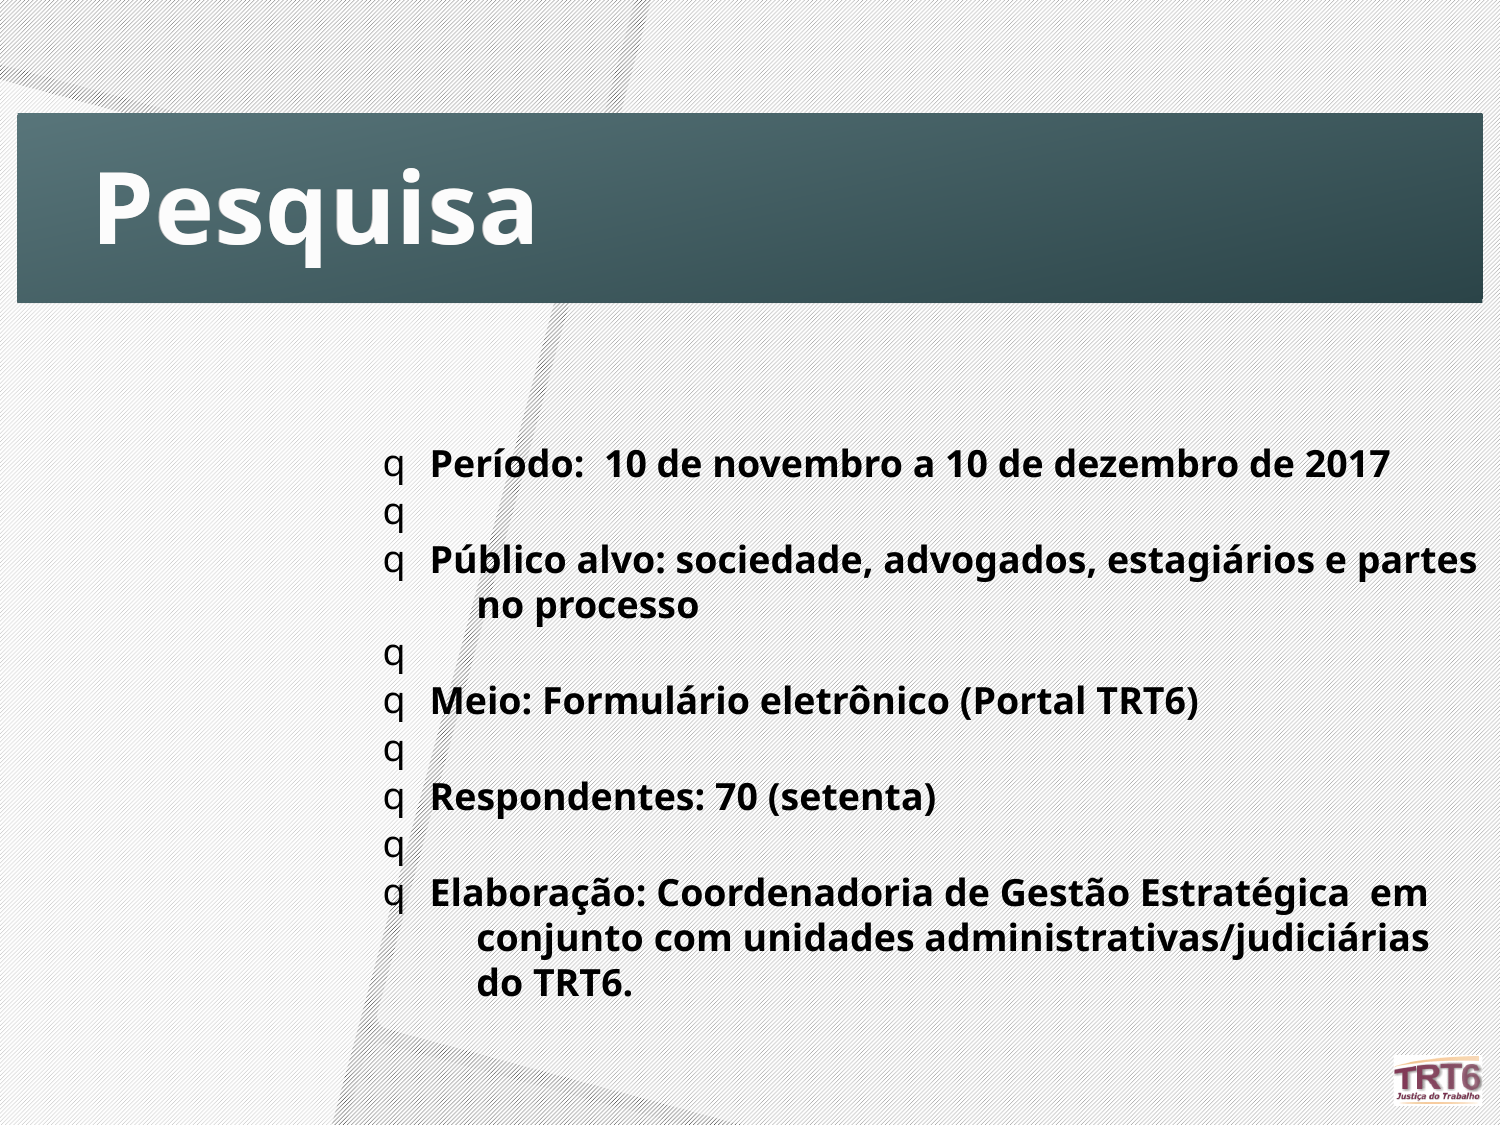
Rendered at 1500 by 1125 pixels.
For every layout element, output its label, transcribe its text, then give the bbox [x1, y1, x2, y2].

text_box Período: 10 de novembro a 10 de dezembro de 2017 Público alvo: sociedade, advogados, estagiários e partes no processo Meio: Formulário eletrônico (Portal TRT6) Respondentes: 70 (setenta) Elaboração: Coordenadoria de Gestão Estratégica em conjunto com unidades administrativas/judiciárias do TRT6. [123, 432, 1500, 988]
text_box [18, 114, 1482, 303]
text_box Pesquisa [77, 137, 1270, 272]
picture [1393, 1055, 1483, 1106]
